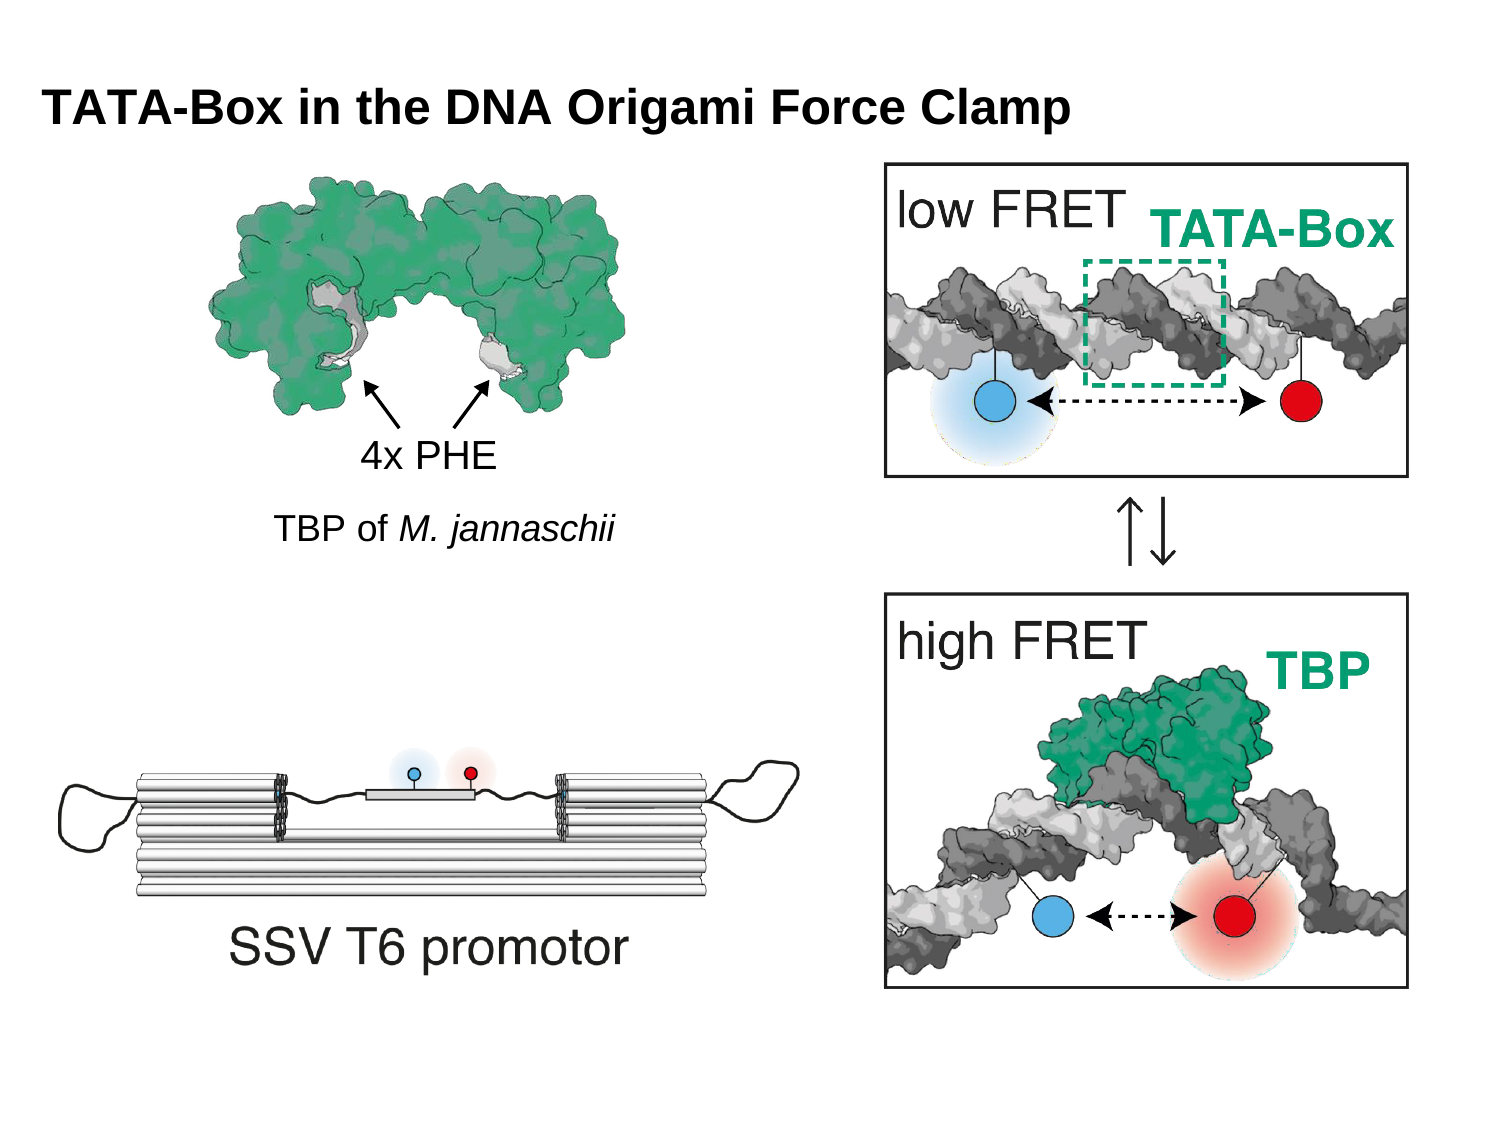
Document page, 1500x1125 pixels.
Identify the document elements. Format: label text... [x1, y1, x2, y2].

text_box [473, 379, 490, 397]
text_box [363, 379, 380, 397]
picture [883, 162, 1409, 989]
text_box 4x PHE TBP of M. jannaschii [271, 397, 619, 551]
picture [205, 174, 628, 418]
title TATA-Box in the DNA Origami Force Clamp [31, 27, 1469, 152]
picture [58, 746, 800, 977]
